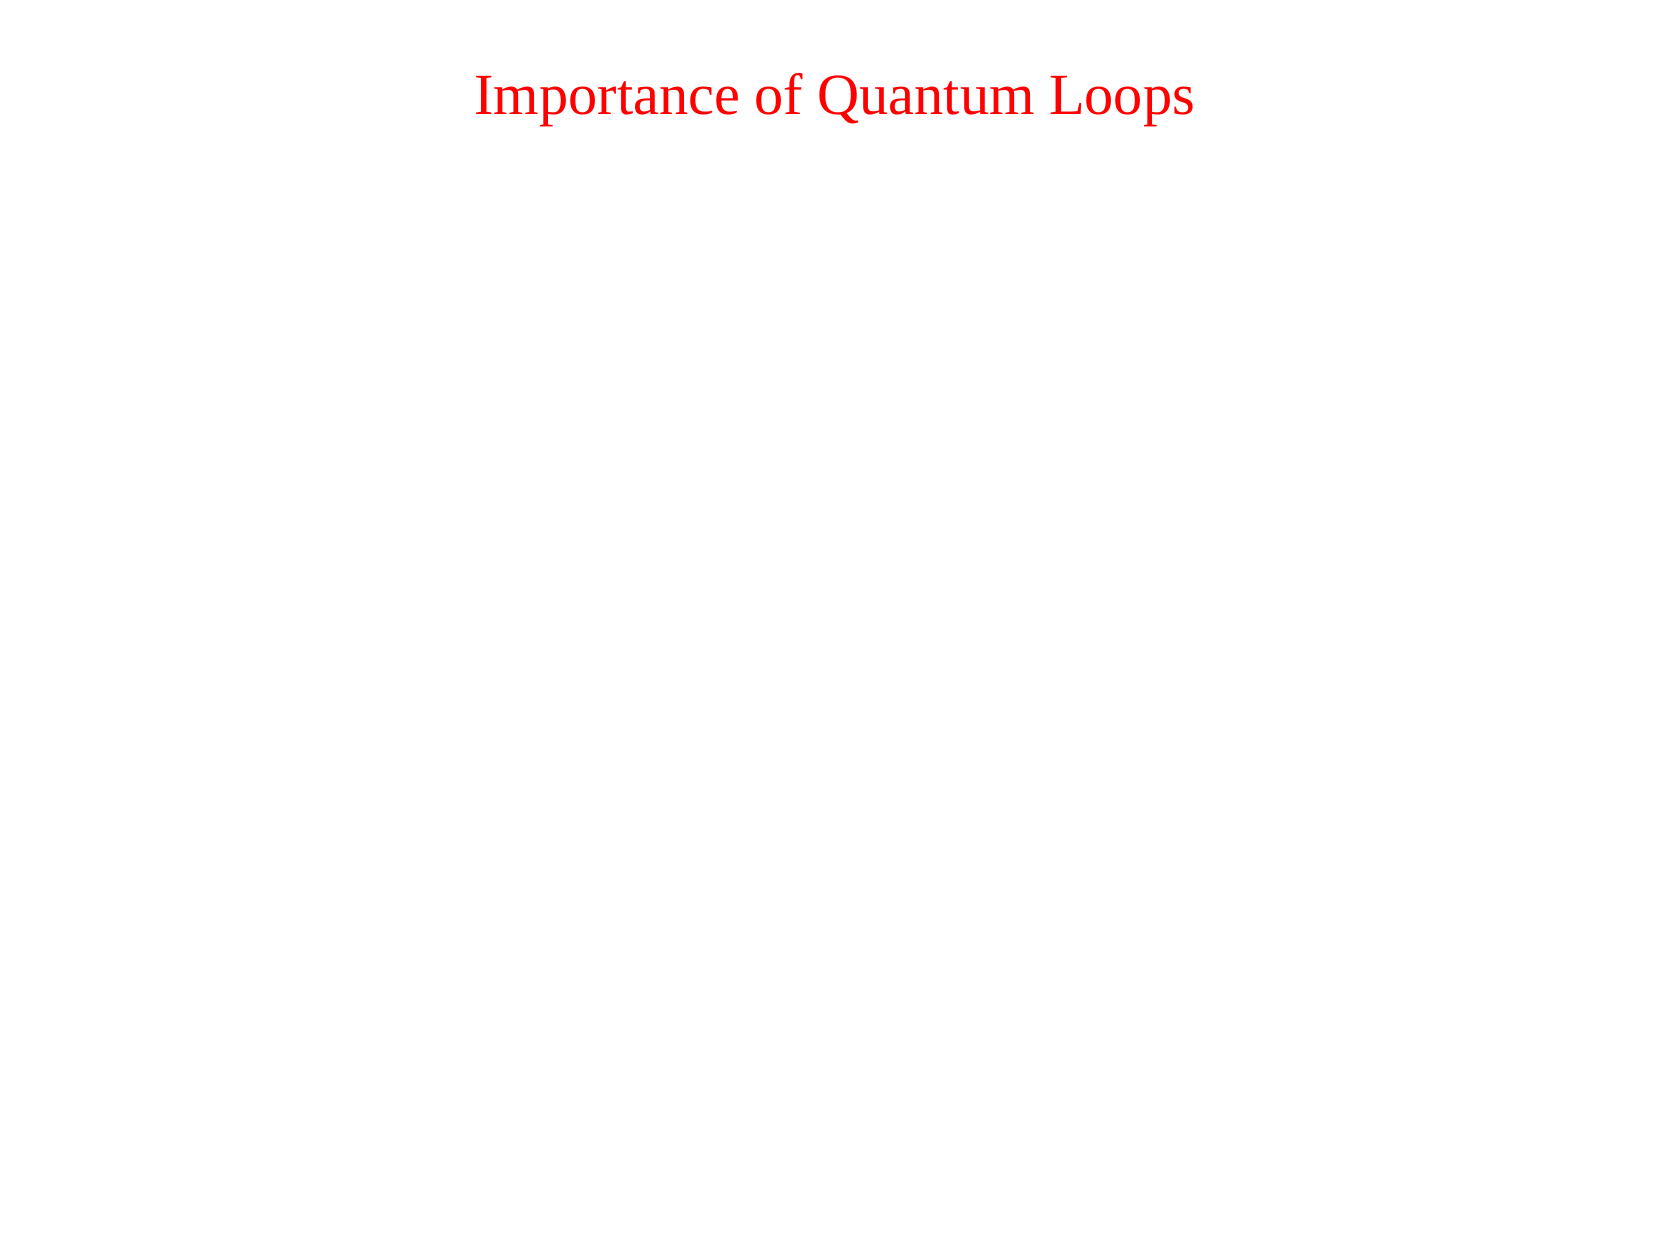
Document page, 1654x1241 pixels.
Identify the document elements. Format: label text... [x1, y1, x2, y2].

title Importance of Quantum Loops [128, 0, 1541, 190]
